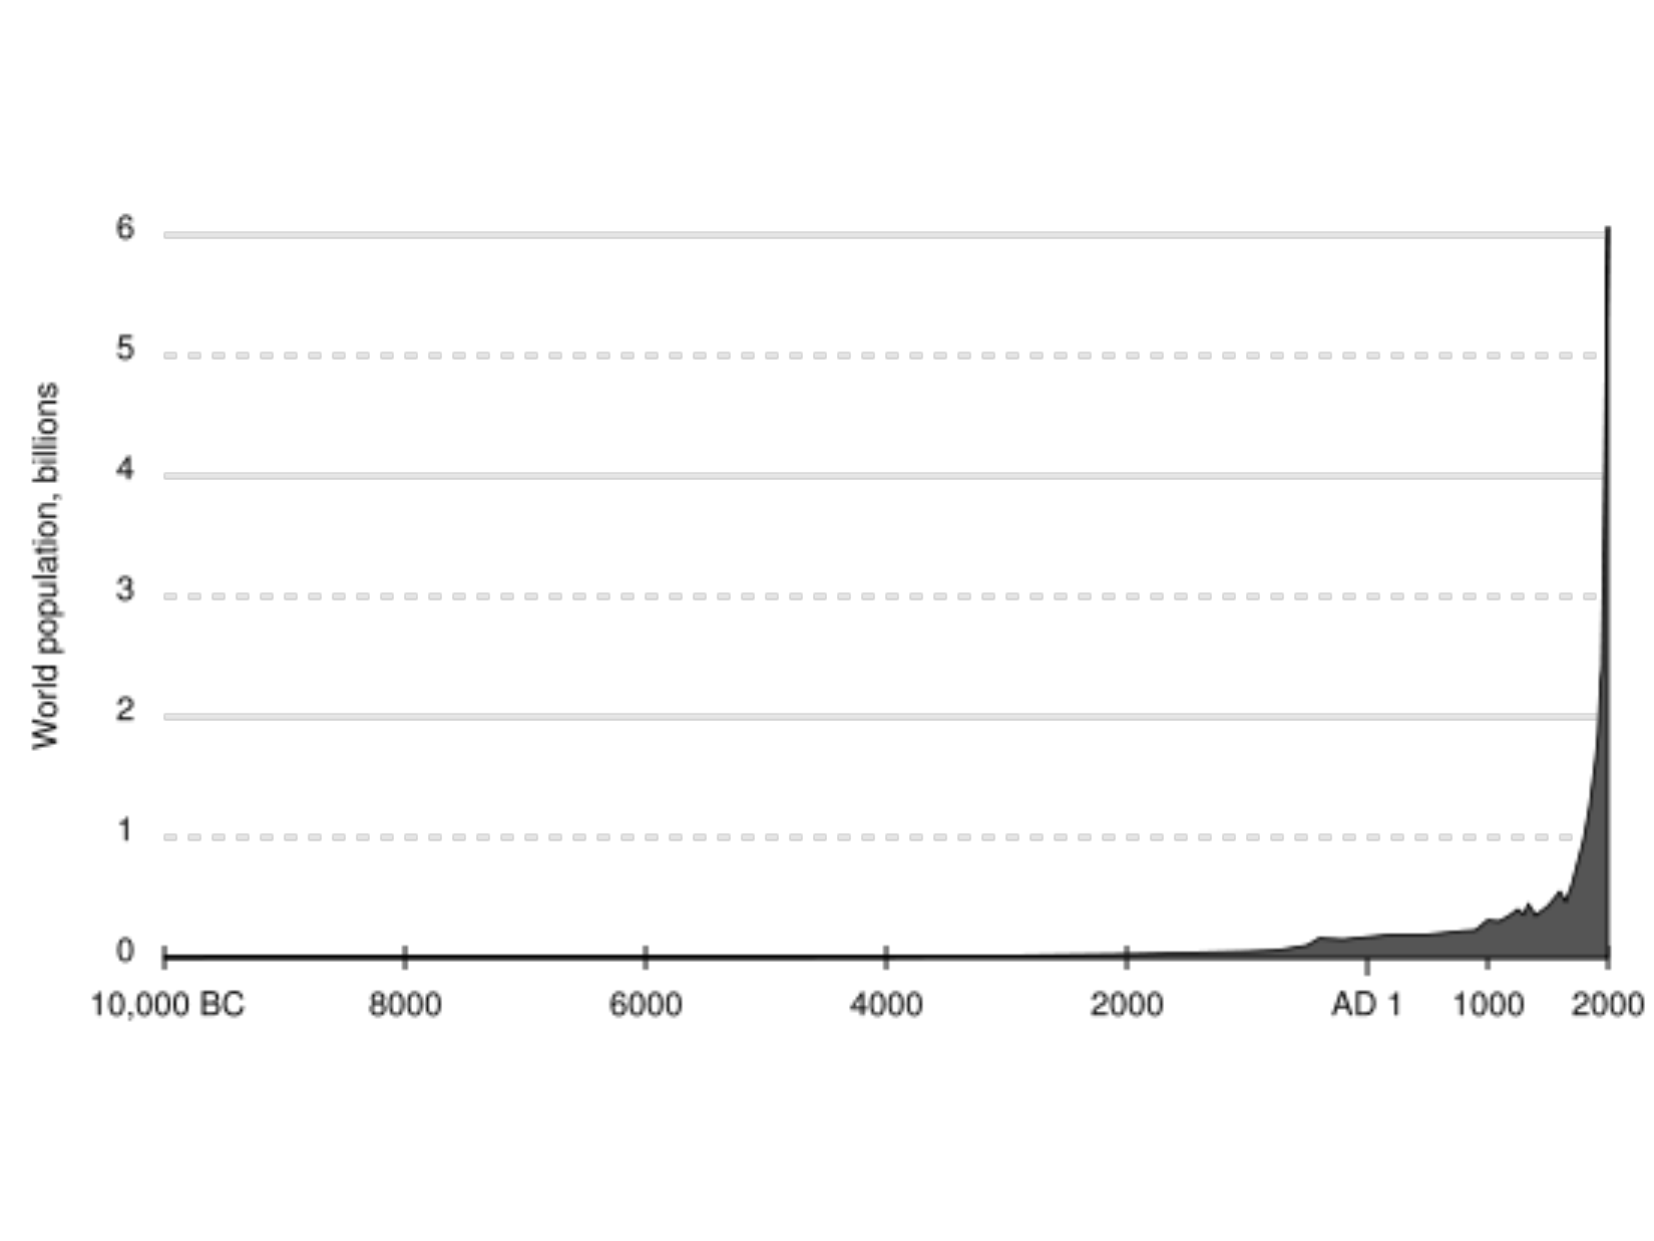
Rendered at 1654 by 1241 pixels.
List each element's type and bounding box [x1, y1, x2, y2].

picture [0, 206, 1654, 1034]
